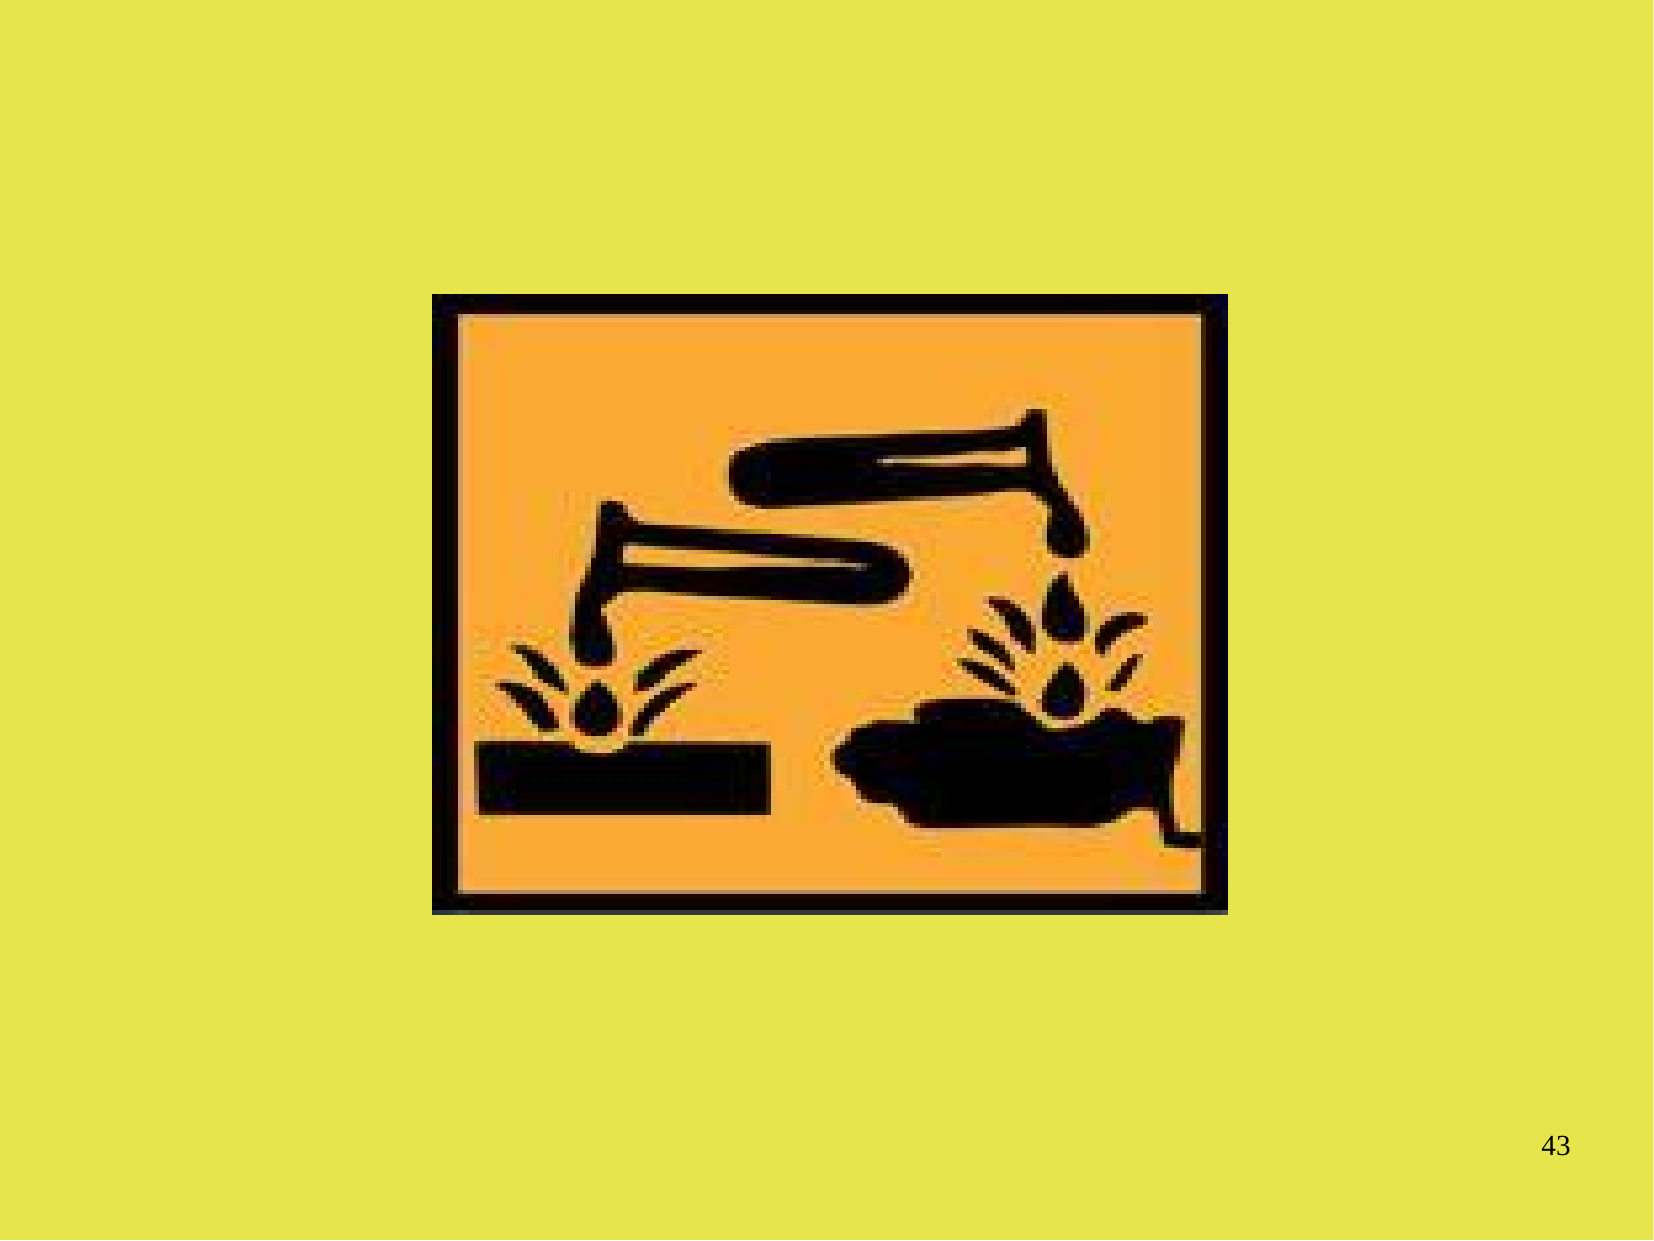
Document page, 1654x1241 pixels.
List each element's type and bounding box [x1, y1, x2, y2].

text_box [445, 298, 1251, 370]
picture [432, 294, 1228, 915]
